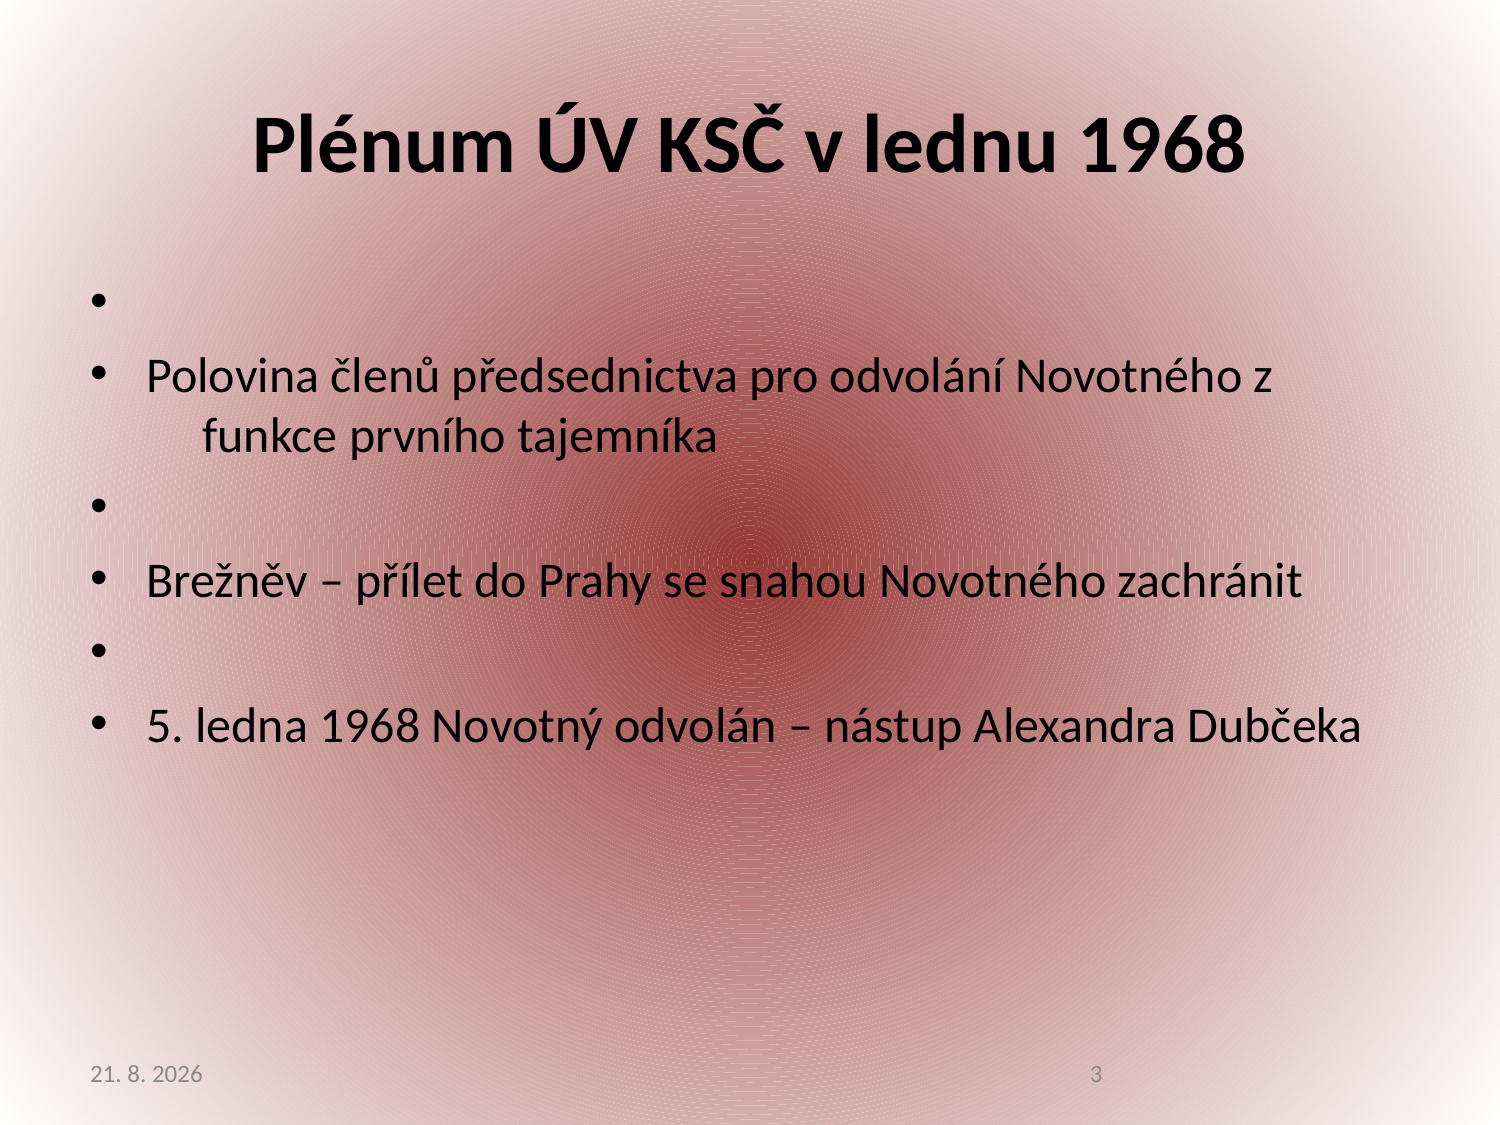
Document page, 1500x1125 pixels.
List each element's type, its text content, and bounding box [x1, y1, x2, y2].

text_box 9.6.2013 [75, 1042, 426, 1103]
list Polovina členů předsednictva pro odvolání Novotného z funkce prvního tajemníka Brežněv – přílet do Prahy se snahou Novotného zachránit 5. ledna 1968 Novotný odvolán – nástup Alexandra Dubčeka [75, 262, 1426, 1005]
text_box 3 [1074, 1042, 1426, 1103]
title Plénum ÚV KSČ v lednu 1968 [75, 45, 1426, 233]
